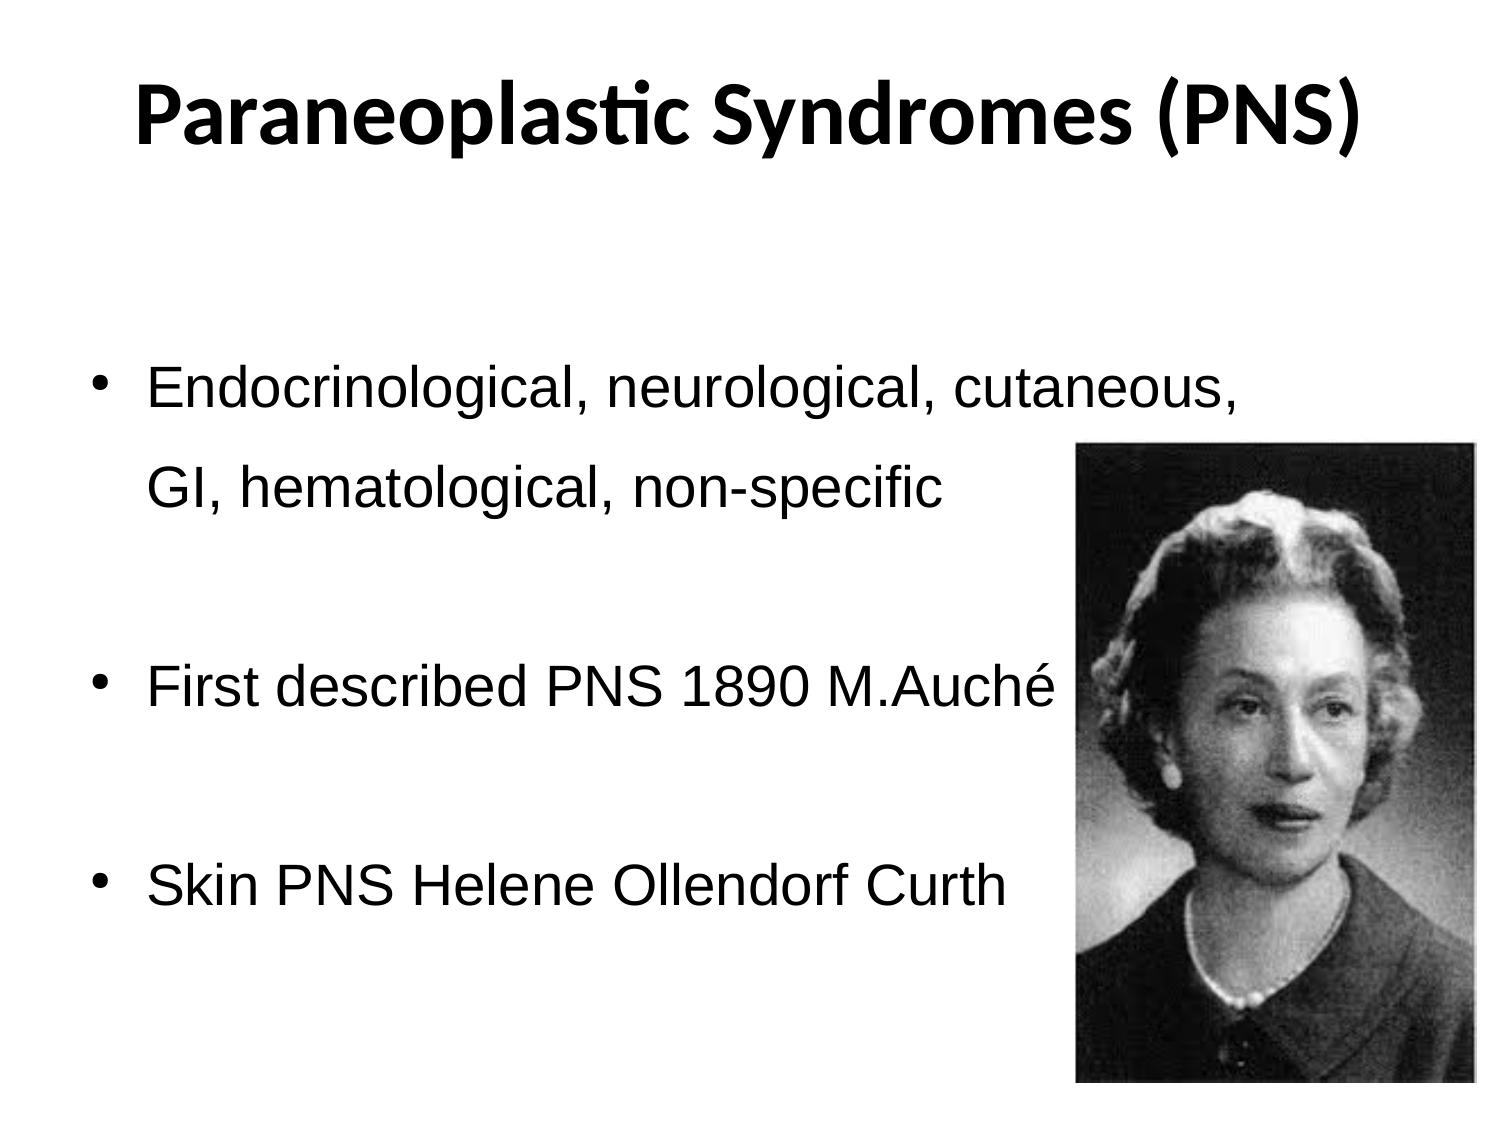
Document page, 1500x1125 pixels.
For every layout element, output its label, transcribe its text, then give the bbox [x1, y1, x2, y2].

list Endocrinological, neurological, cutaneous, GI, hematological, non-specific First described PNS 1890 M.Auché Skin PNS Helene Ollendorf Curth [75, 262, 1425, 1005]
title Paraneoplastic Syndromes (PNS) [75, 45, 1425, 233]
picture [1074, 439, 1477, 1083]
